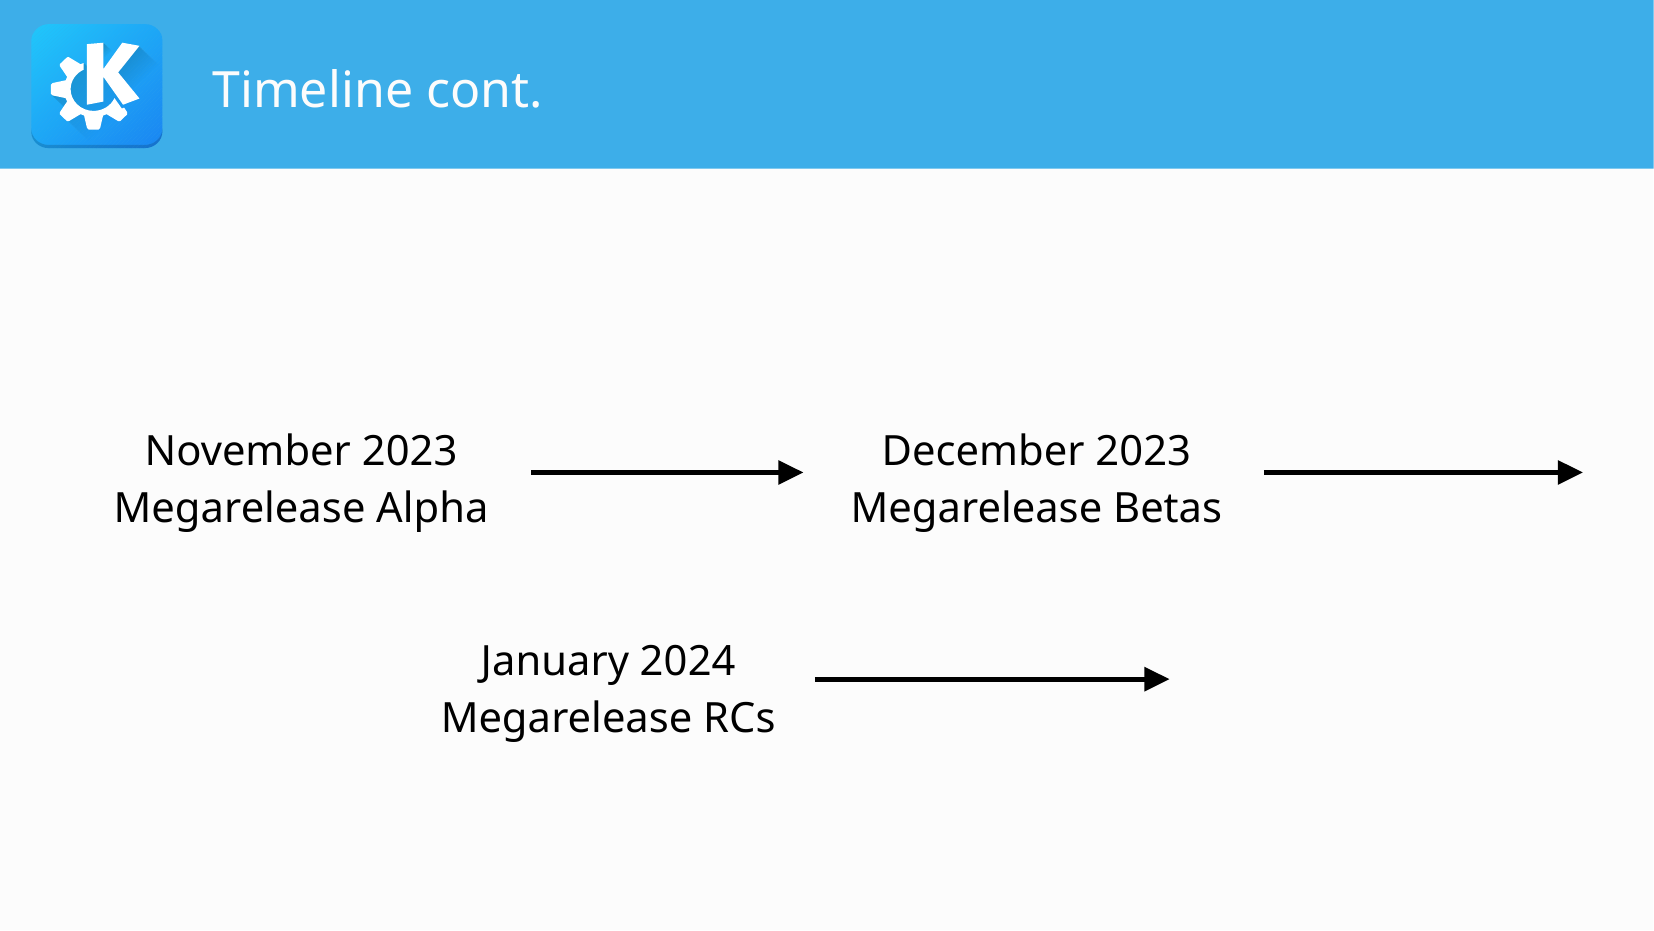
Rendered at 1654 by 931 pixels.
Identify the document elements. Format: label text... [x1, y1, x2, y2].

title Timeline cont. [212, 10, 1563, 166]
text_box November 2023 Megarelease Alpha [82, 413, 520, 600]
text_box December 2023 Megarelease Betas [832, 413, 1241, 600]
text_box January 2024 Megarelease RCs [401, 623, 815, 753]
